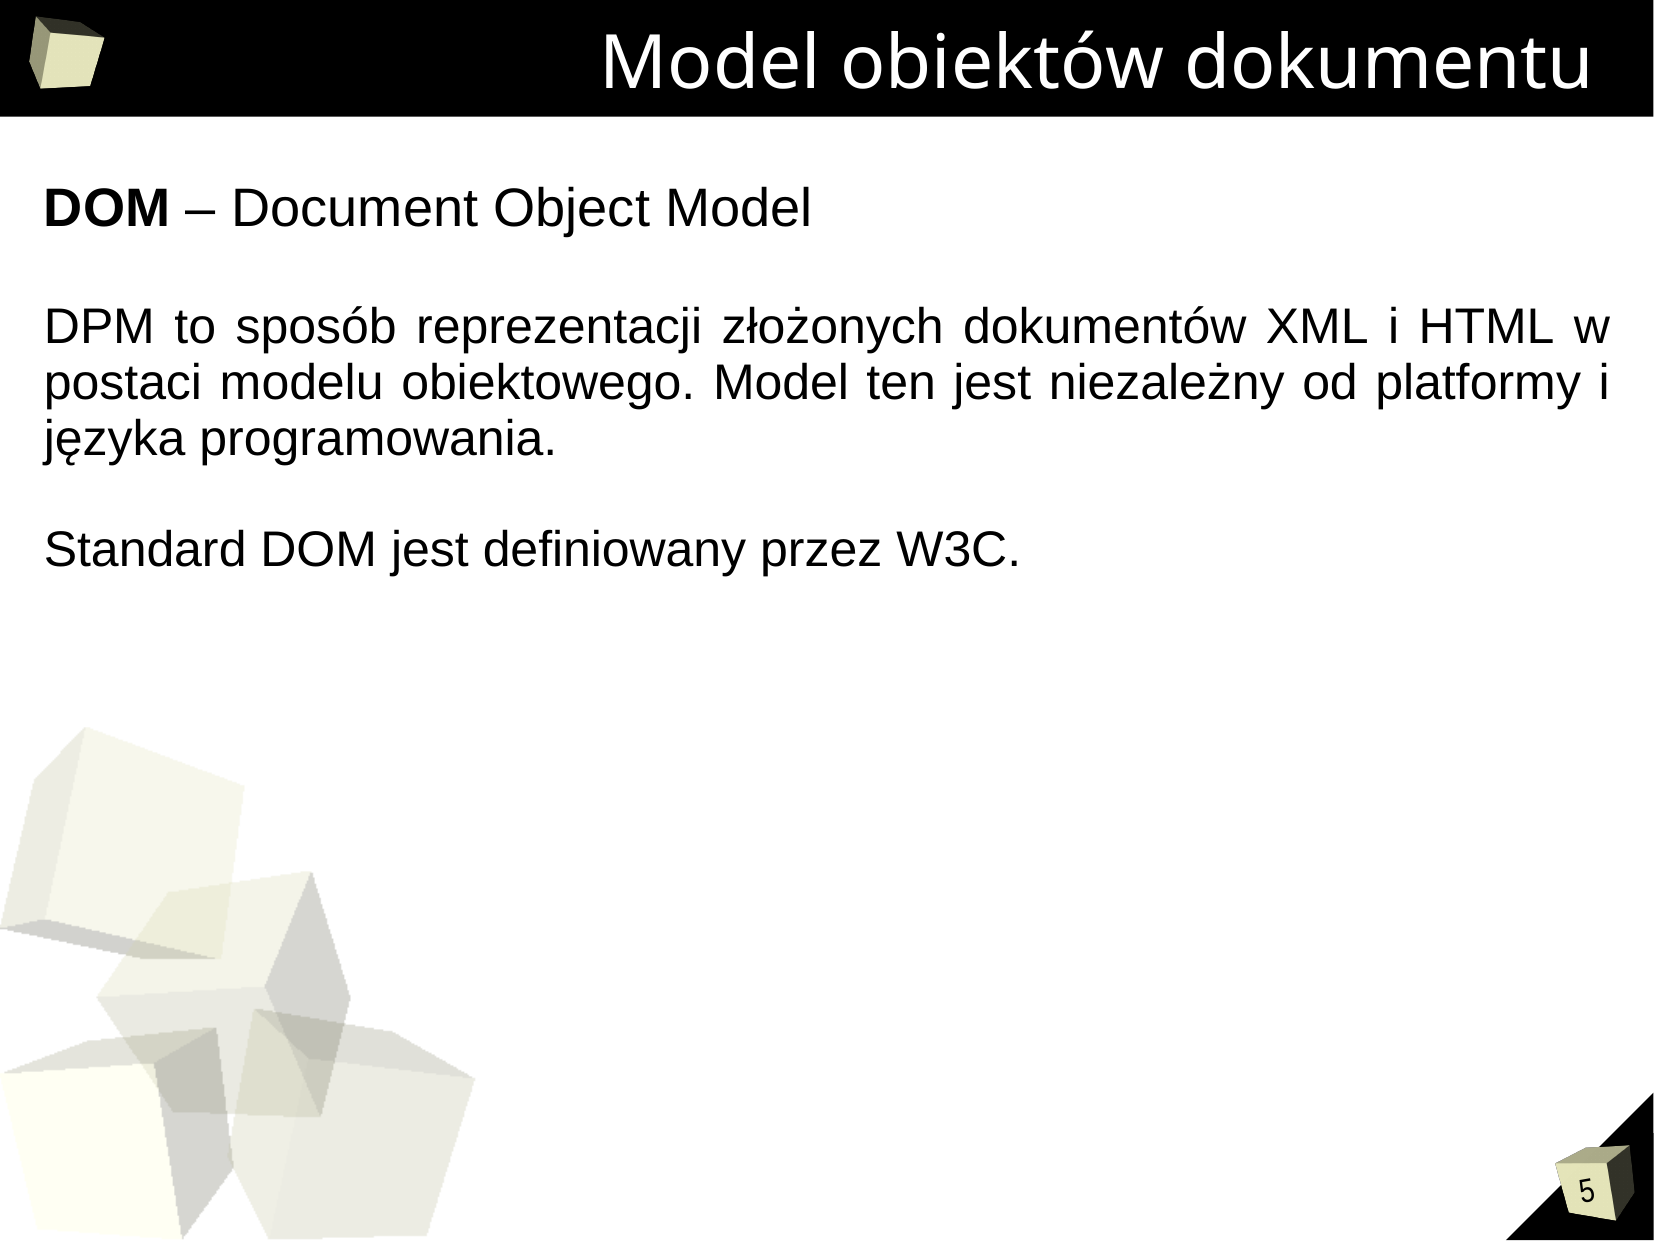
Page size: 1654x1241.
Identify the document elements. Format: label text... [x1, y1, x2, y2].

title Model obiektów dokumentu [118, 0, 1595, 119]
list DOM – Document Object Model DPM to sposób reprezentacji złożonych dokumentów XML i HTML w postaci modelu obiektowego. Model ten jest niezależny od platformy i języka programowania. Standard DOM jest definiowany przez W3C. [44, 177, 1611, 1214]
picture [0, 726, 477, 1241]
